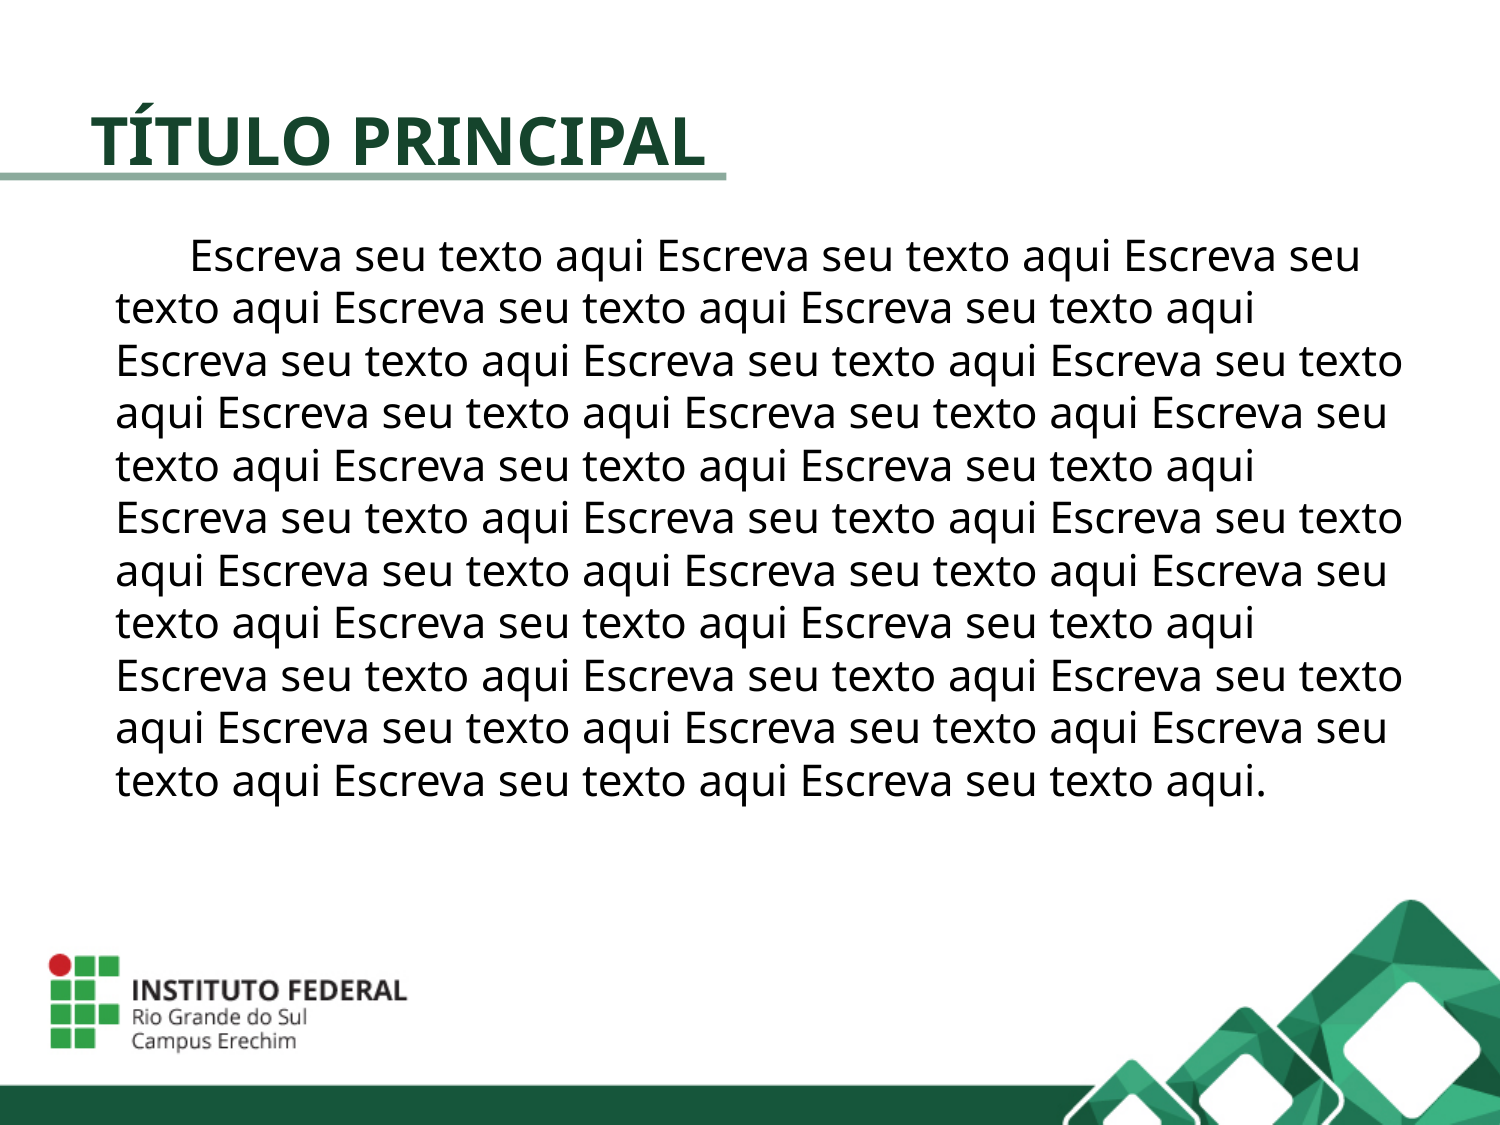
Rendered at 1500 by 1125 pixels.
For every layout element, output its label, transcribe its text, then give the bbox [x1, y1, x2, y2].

text_box Escreva seu texto aqui Escreva seu texto aqui Escreva seu texto aqui Escreva seu texto aqui Escreva seu texto aqui Escreva seu texto aqui Escreva seu texto aqui Escreva seu texto aqui Escreva seu texto aqui Escreva seu texto aqui Escreva seu texto aqui Escreva seu texto aqui Escreva seu texto aqui Escreva seu texto aqui Escreva seu texto aqui Escreva seu texto aqui Escreva seu texto aqui Escreva seu texto aqui Escreva seu texto aqui Escreva seu texto aqui Escreva seu texto aqui Escreva seu texto aqui Escreva seu texto aqui Escreva seu texto aqui Escreva seu texto aqui Escreva seu texto aqui Escreva seu texto aqui Escreva seu texto aqui Escreva seu texto aqui. [100, 220, 1424, 813]
title TÍTULO PRINCIPAL [75, 45, 1426, 233]
text_box [0, 173, 75, 180]
picture [0, 0, 1500, 1125]
